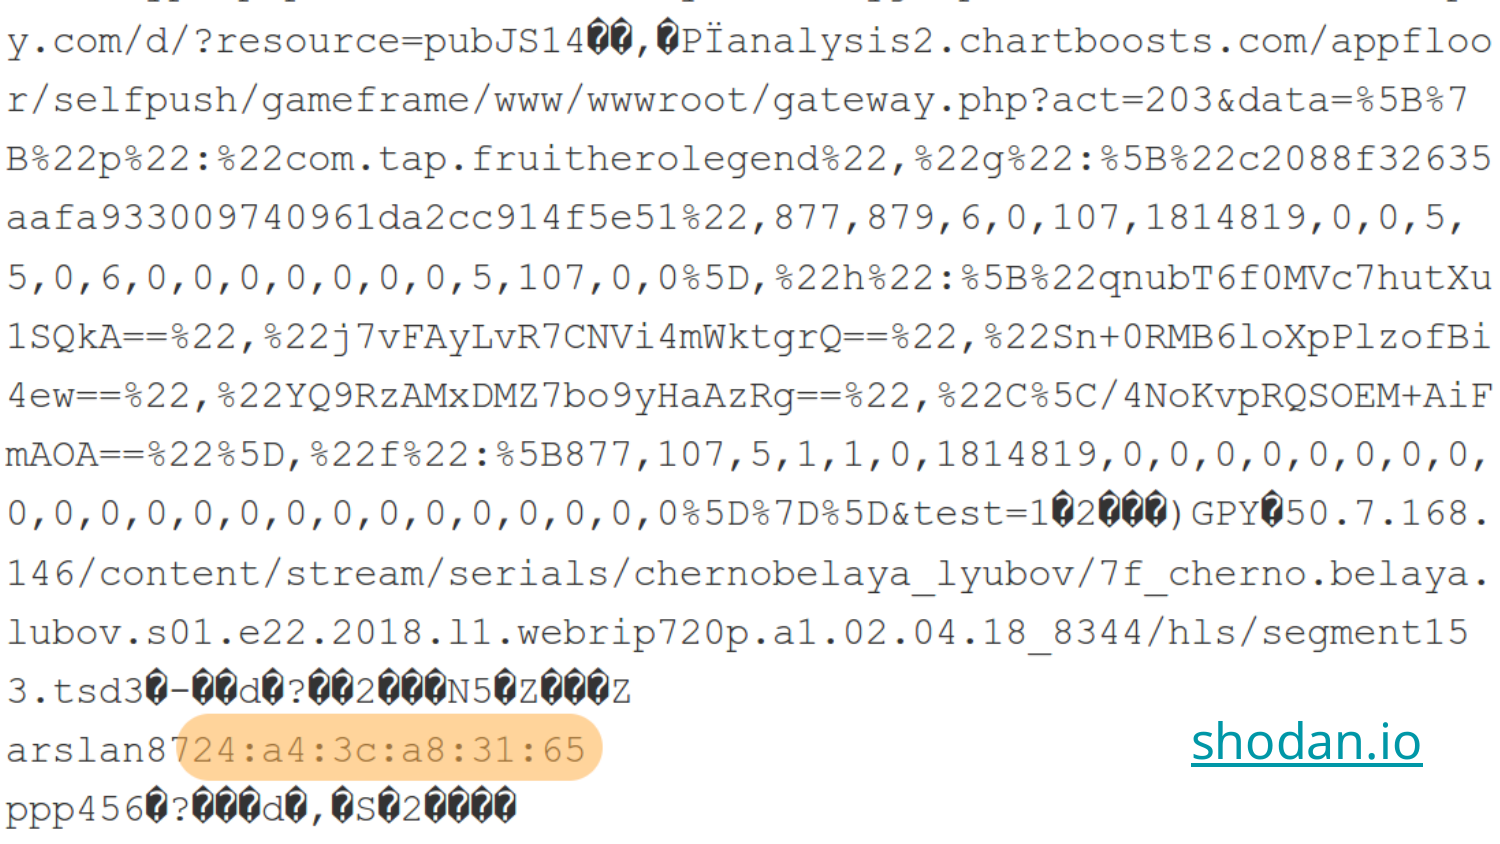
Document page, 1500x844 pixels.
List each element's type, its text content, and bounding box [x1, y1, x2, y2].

list shodan.io [51, 694, 1451, 794]
picture [0, 0, 1500, 844]
